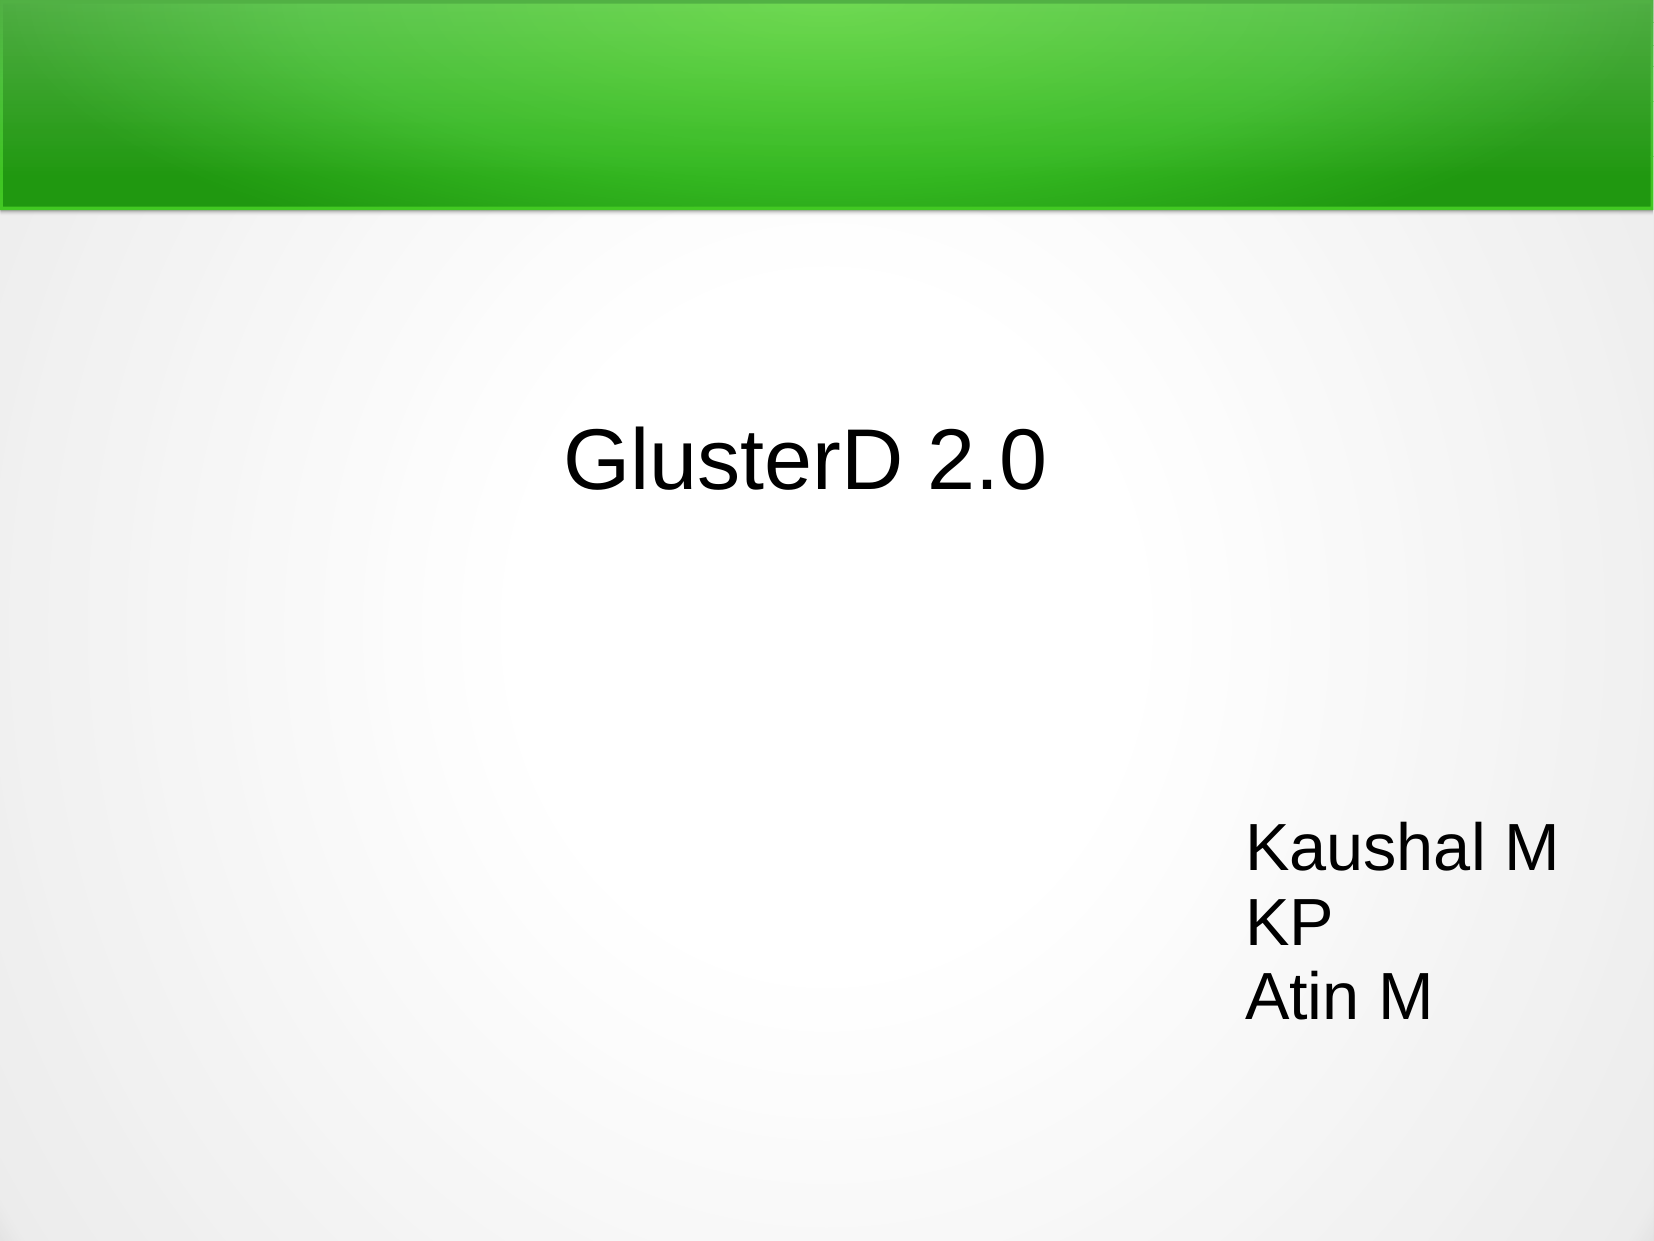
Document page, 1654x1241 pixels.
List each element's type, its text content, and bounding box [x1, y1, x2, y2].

subtitle Kaushal M KP Atin M [1245, 735, 1621, 1109]
title GlusterD 2.0 [61, 254, 1550, 665]
